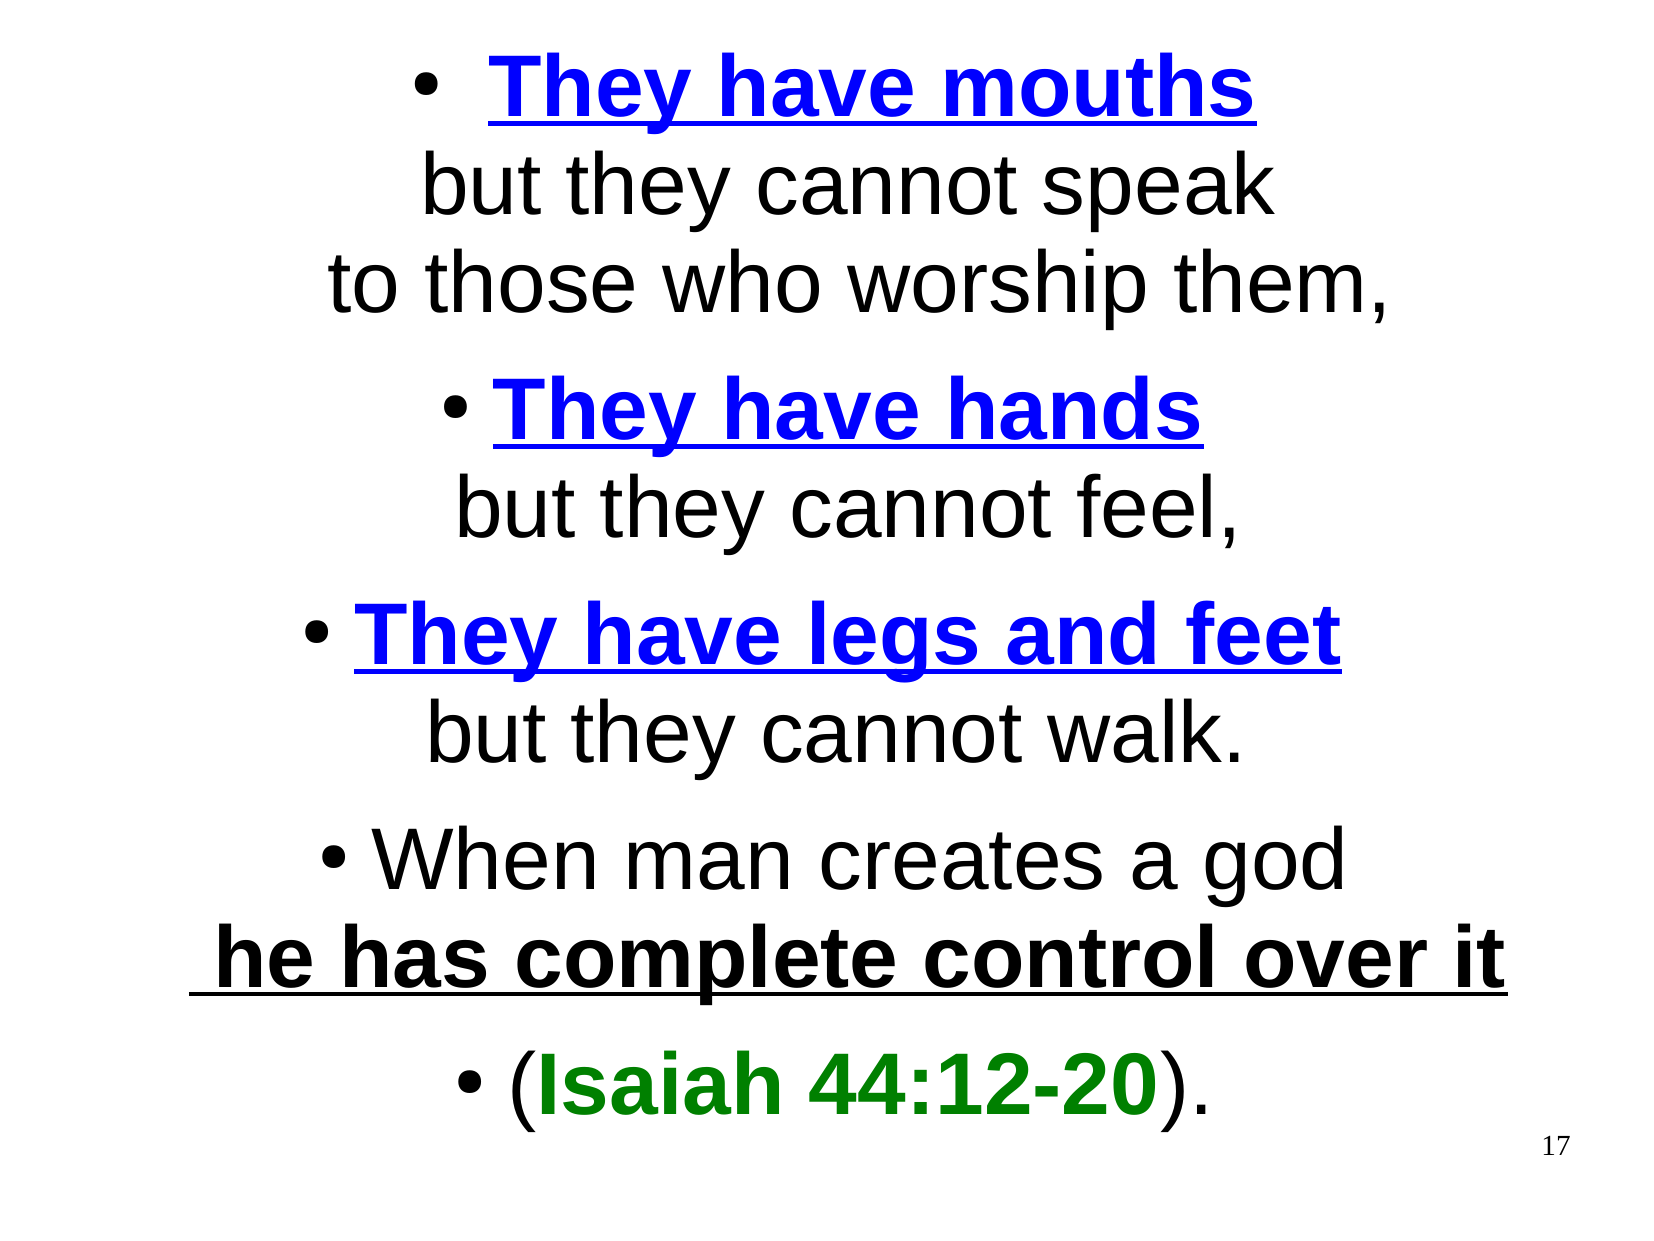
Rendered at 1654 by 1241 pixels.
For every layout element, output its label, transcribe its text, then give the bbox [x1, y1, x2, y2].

list They have mouths but they cannot speak to those who worship them, They have hands but they cannot feel, They have legs and feet but they cannot walk. When man creates a god he has complete control over it (Isaiah 44:12-20). [37, 37, 1613, 1238]
